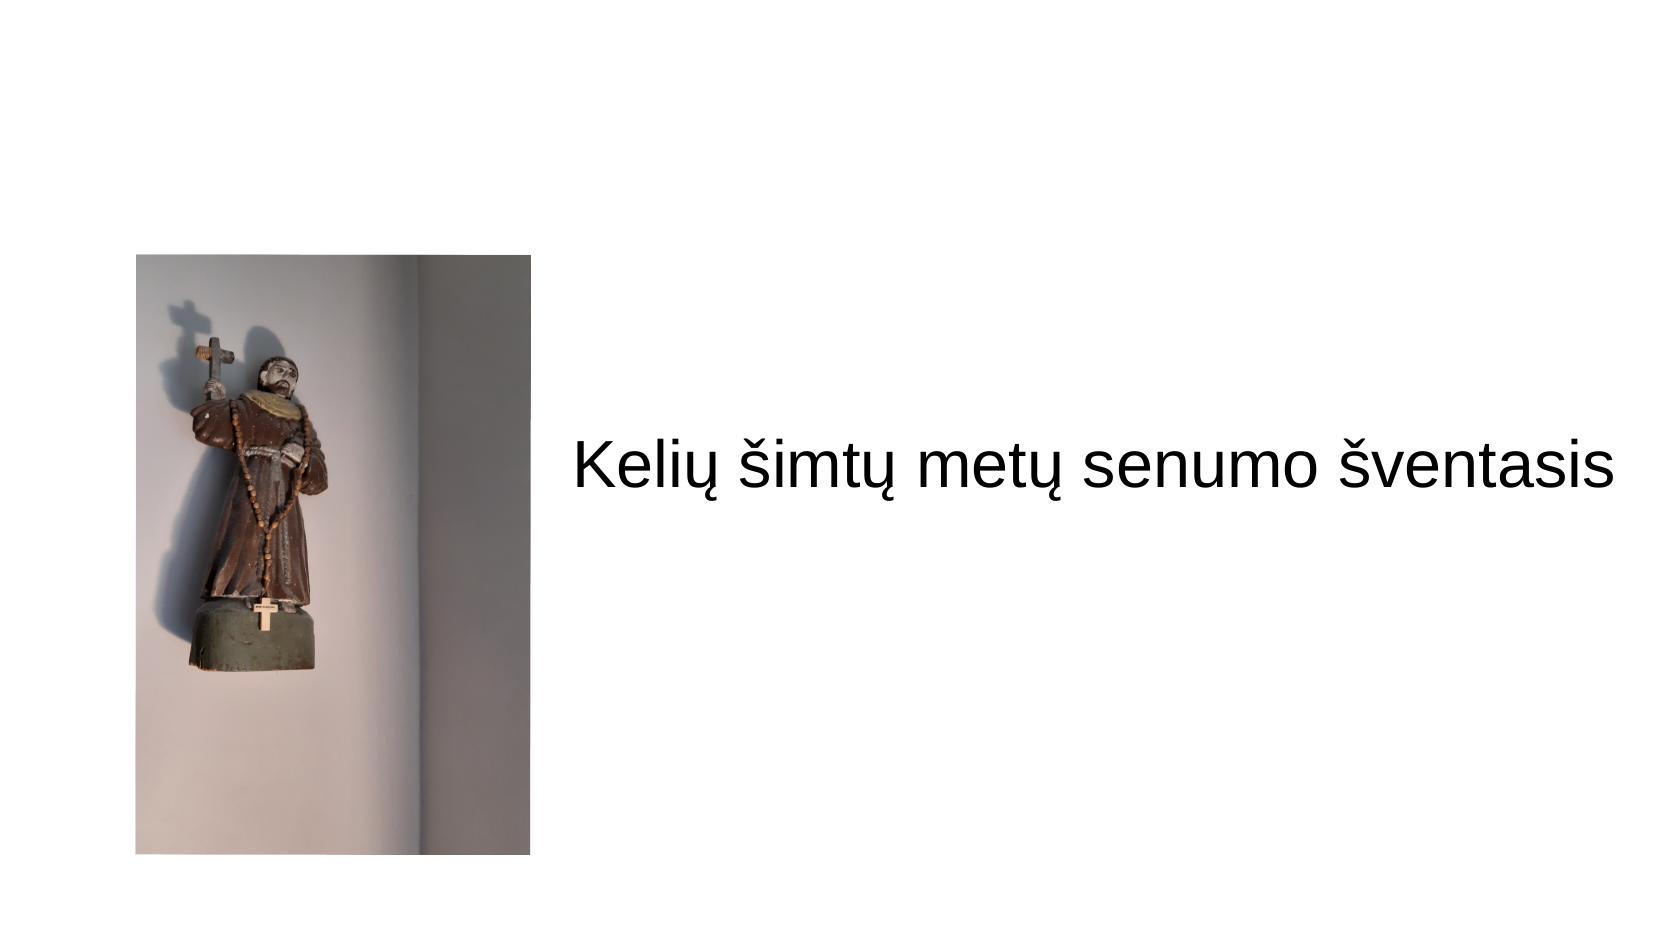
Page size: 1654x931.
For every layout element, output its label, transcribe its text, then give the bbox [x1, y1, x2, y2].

subtitle Kelių šimtų metų senumo šventasis [360, 126, 1654, 802]
picture [135, 255, 531, 856]
